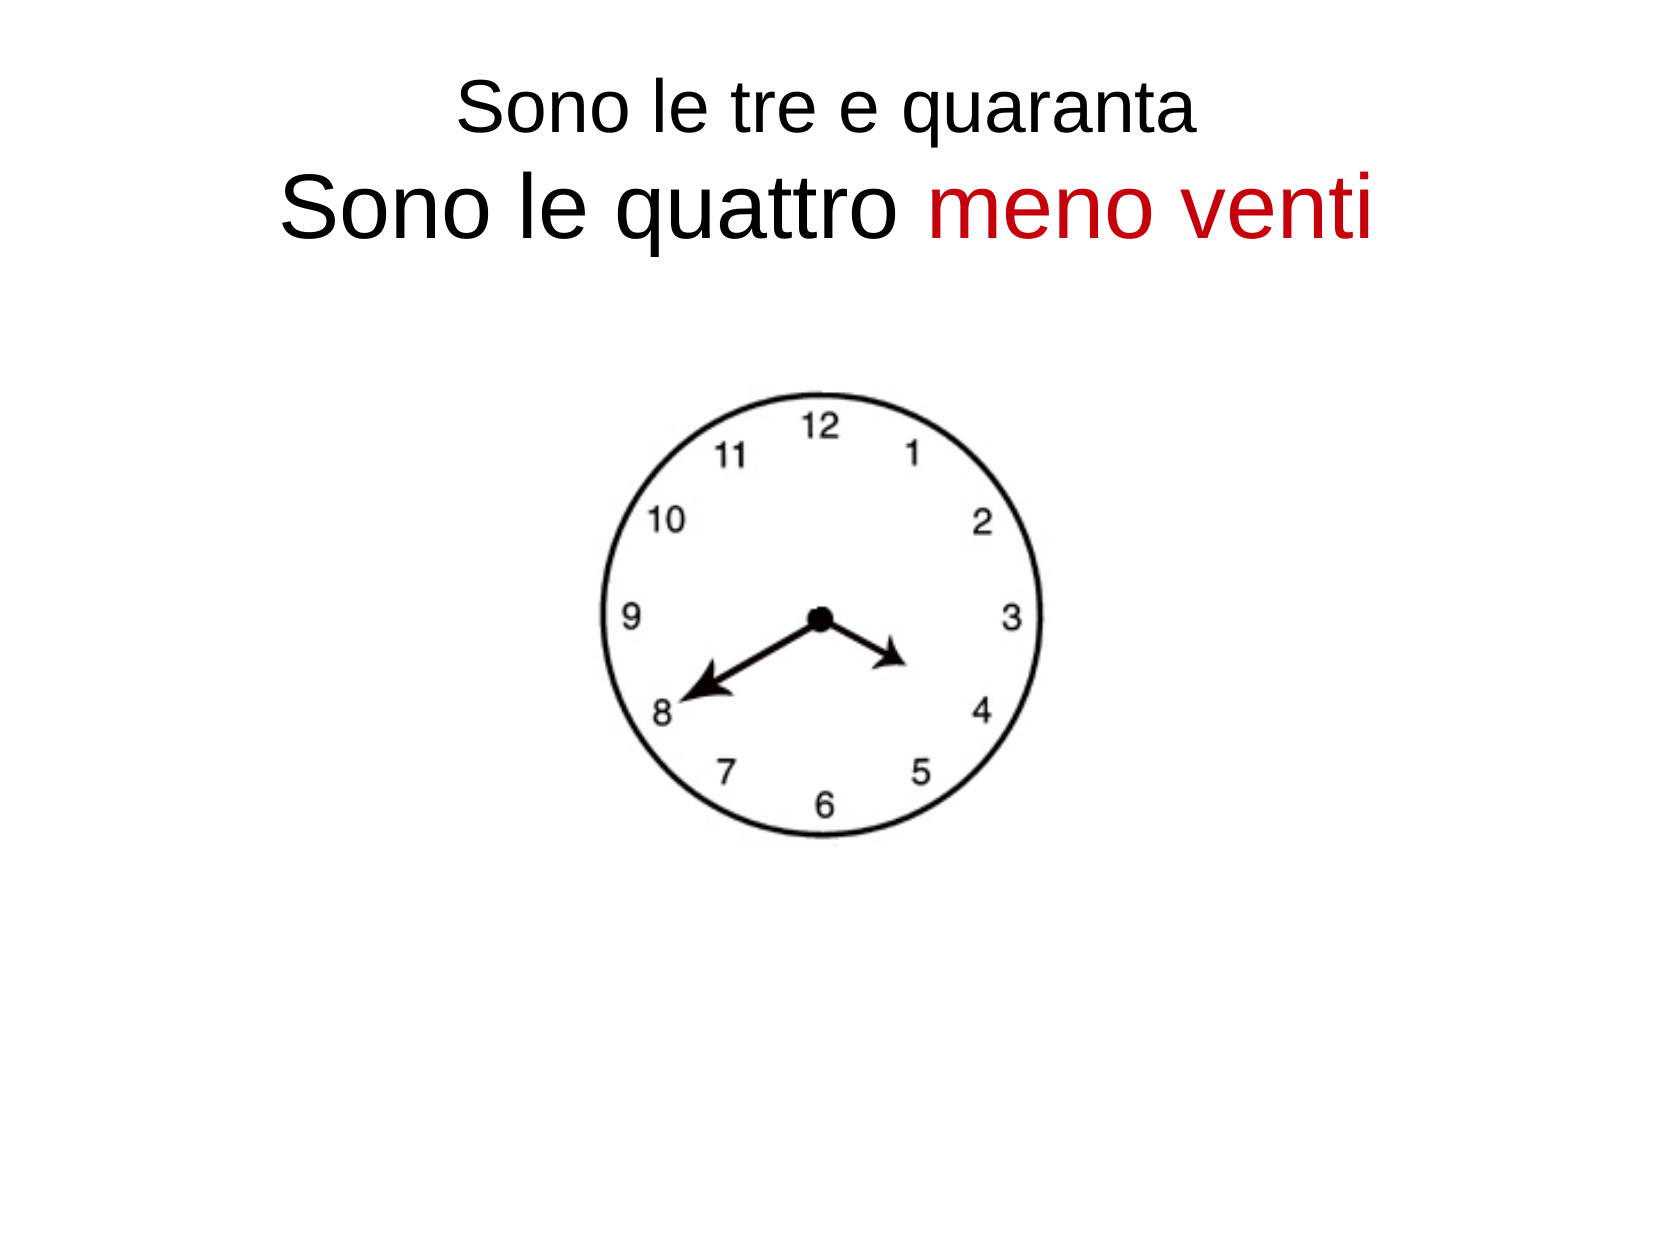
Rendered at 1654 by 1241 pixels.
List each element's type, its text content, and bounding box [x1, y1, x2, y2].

picture [574, 368, 1080, 872]
title Sono le tre e quaranta Sono le quattro meno venti [82, 49, 1571, 257]
